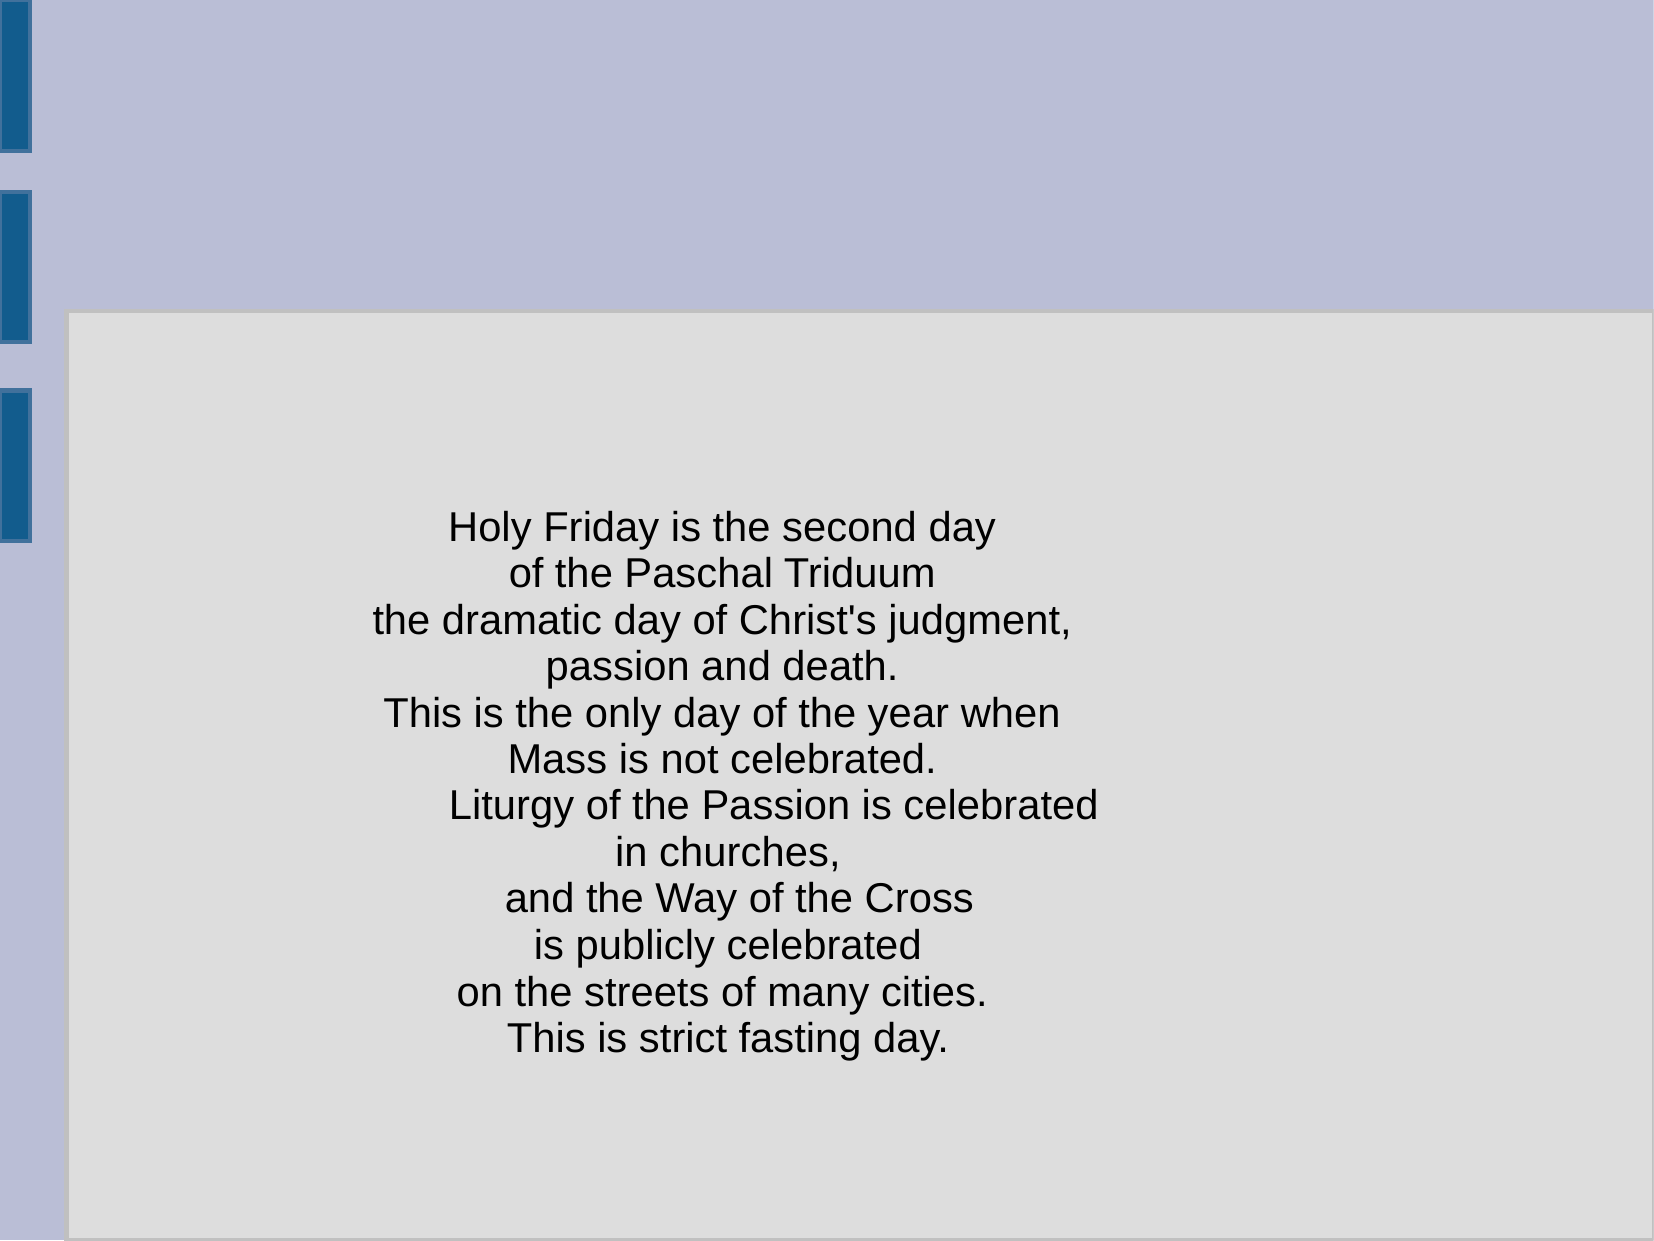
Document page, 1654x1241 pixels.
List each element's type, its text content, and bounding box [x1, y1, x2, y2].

text_box Holy Friday is the second day of the Paschal Triduum the dramatic day of Christ's judgment, passion and death. This is the only day of the year when Mass is not celebrated. Liturgy of the Passion is celebrated in churches, and the Way of the Cross is publicly celebrated on the streets of many cities. This is strict fasting day. [330, 496, 1382, 1098]
